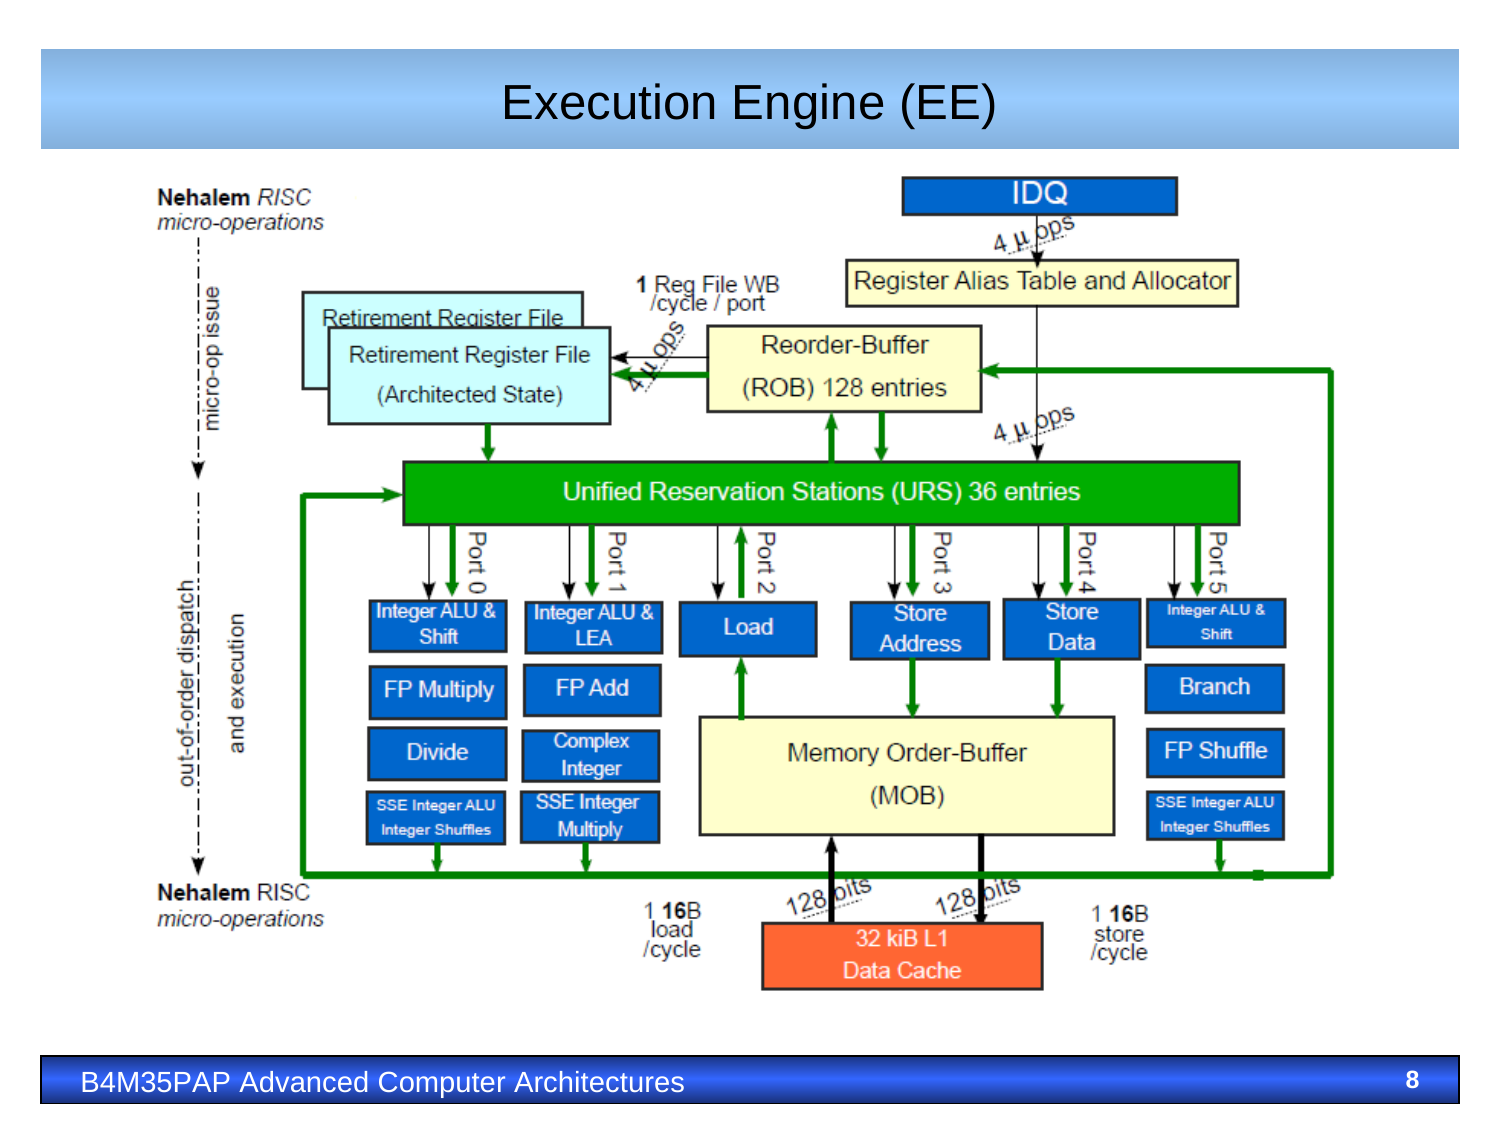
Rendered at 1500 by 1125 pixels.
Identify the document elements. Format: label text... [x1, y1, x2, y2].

title Execution Engine (EE) [41, 49, 1459, 149]
picture [146, 172, 1354, 1000]
